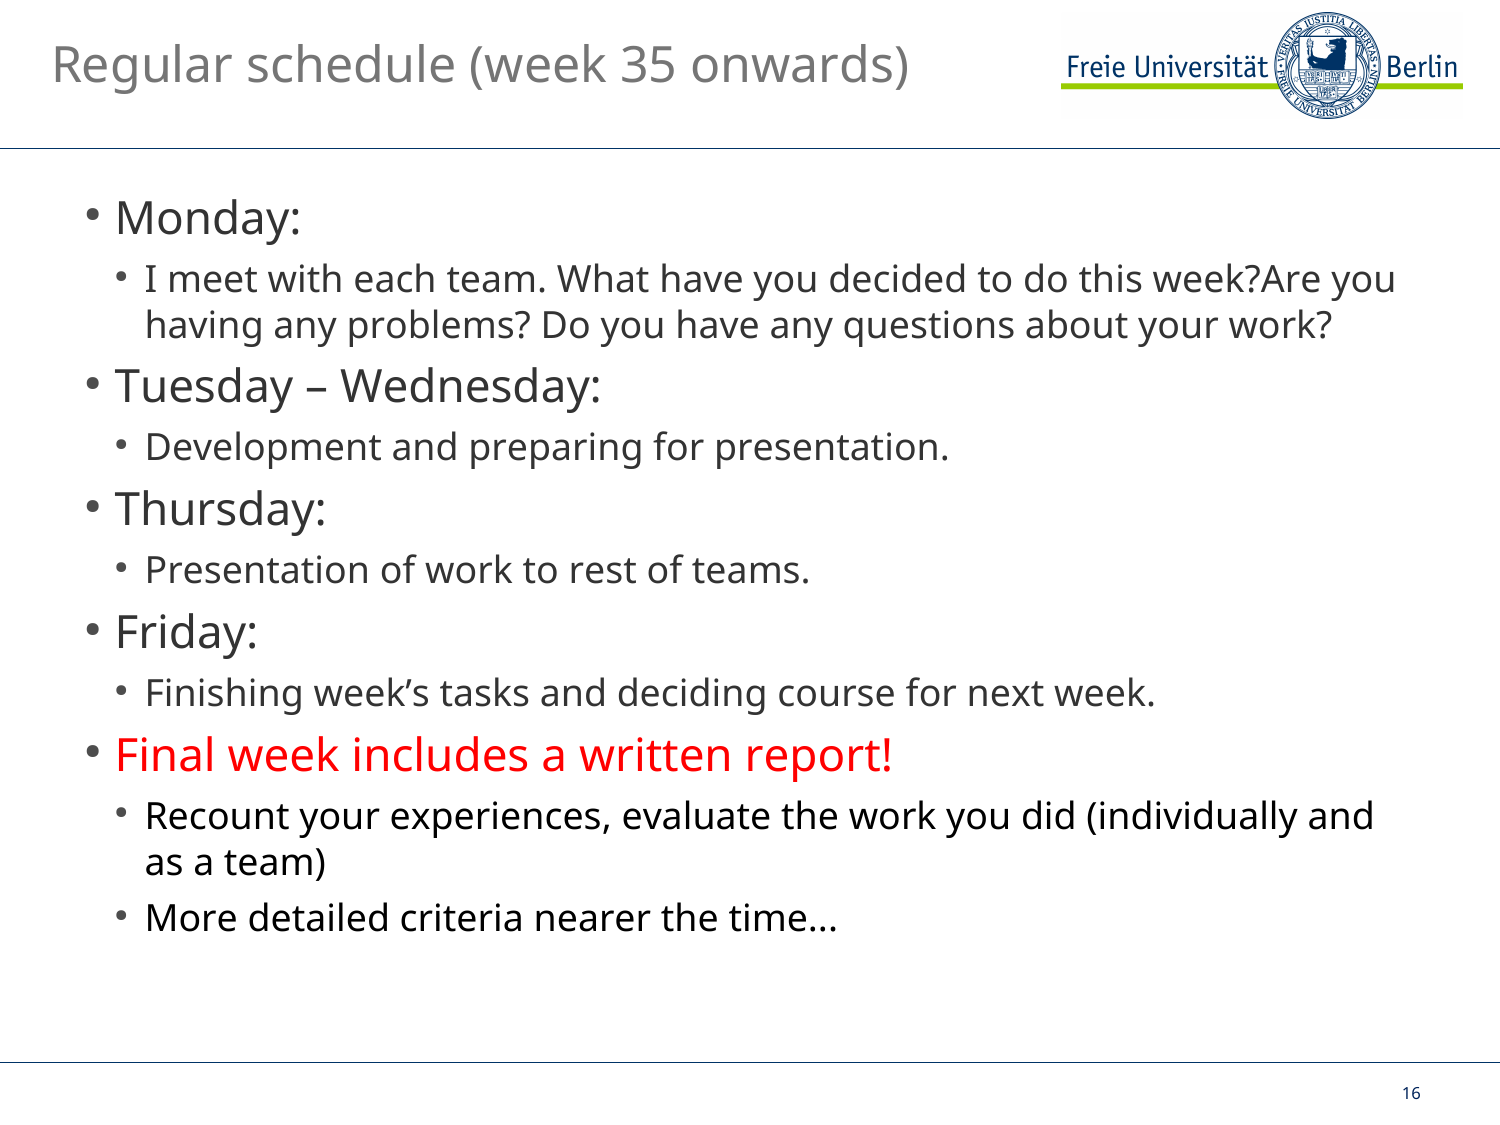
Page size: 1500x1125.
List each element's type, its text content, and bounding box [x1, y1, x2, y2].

list Monday: I meet with each team. What have you decided to do this week?Are you having any problems? Do you have any questions about your work? Tuesday – Wednesday: Development and preparing for presentation. Thursday: Presentation of work to rest of teams. Friday: Finishing week’s tasks and deciding course for next week. Final week includes a written report! Recount your experiences, evaluate the work you did (individually and as a team) More detailed criteria nearer the time... [54, 187, 1426, 1024]
title Regular schedule (week 35 onwards) [51, 37, 1238, 93]
picture [1061, 12, 1463, 119]
